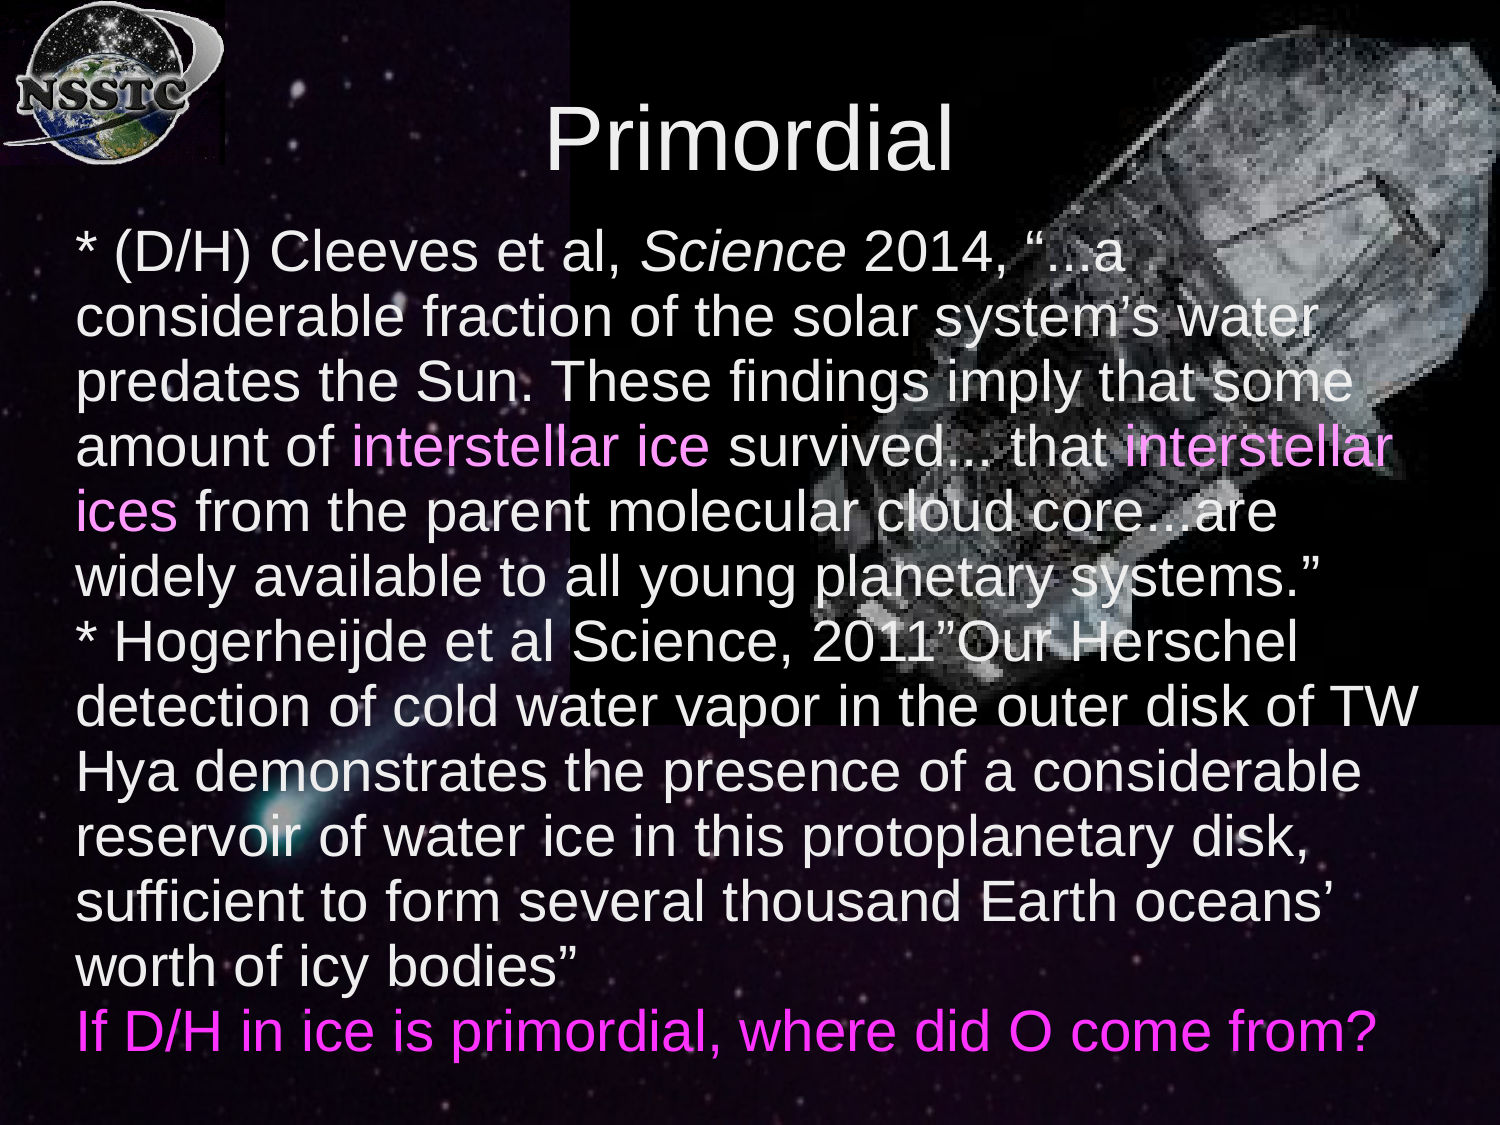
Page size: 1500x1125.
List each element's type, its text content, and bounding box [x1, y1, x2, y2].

title Primordial [75, 44, 1425, 218]
picture [0, 0, 1500, 1125]
list * (D/H) Cleeves et al, Science 2014, “...a considerable fraction of the solar system’s water predates the Sun. These findings imply that some amount of interstellar ice survived... that interstellar ices from the parent molecular cloud core...are widely available to all young planetary systems.” * Hogerheijde et al Science, 2011”Our Herschel detection of cold water vapor in the outer disk of TW Hya demonstrates the presence of a considerable reservoir of water ice in this protoplanetary disk, sufficient to form several thousand Earth oceans’ worth of icy bodies” If D/H in ice is primordial, where did O come from? [75, 218, 1425, 1081]
